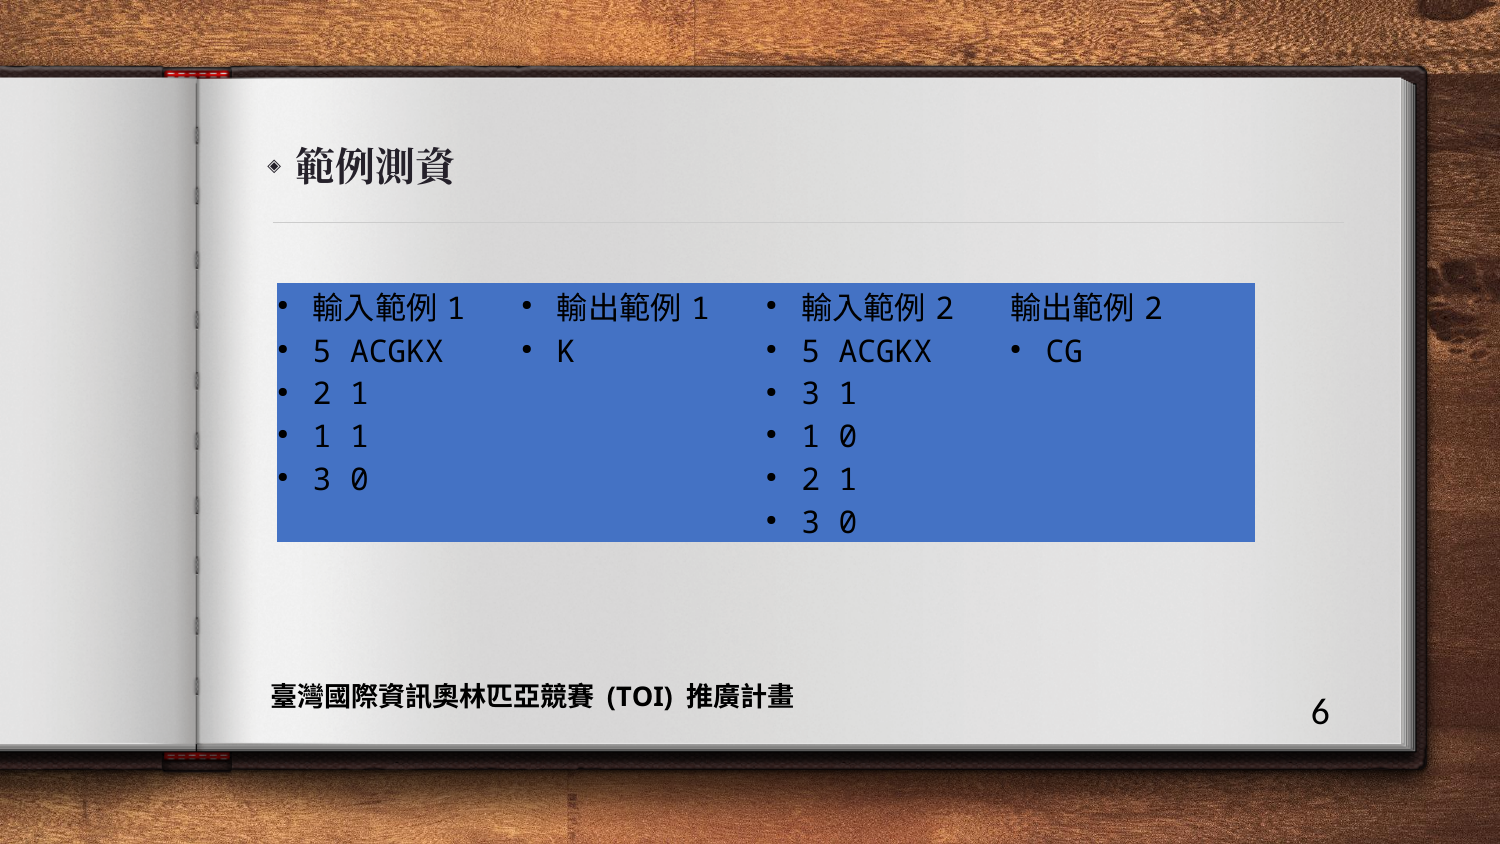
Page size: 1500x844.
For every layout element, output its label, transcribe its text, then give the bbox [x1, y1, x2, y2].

table_header 輸入範例2 5 ACGKX 3 1 1 0 2 1 3 0 [766, 283, 1010, 542]
table_header 輸出範例1 K [522, 283, 766, 542]
table_header 輸出範例2 CG [1010, 283, 1255, 542]
list 範例測資 [252, 126, 1194, 205]
text_box [1295, 672, 1386, 737]
table_header 輸入範例1 5 ACGKX 2 1 1 1 3 0 [277, 283, 522, 542]
